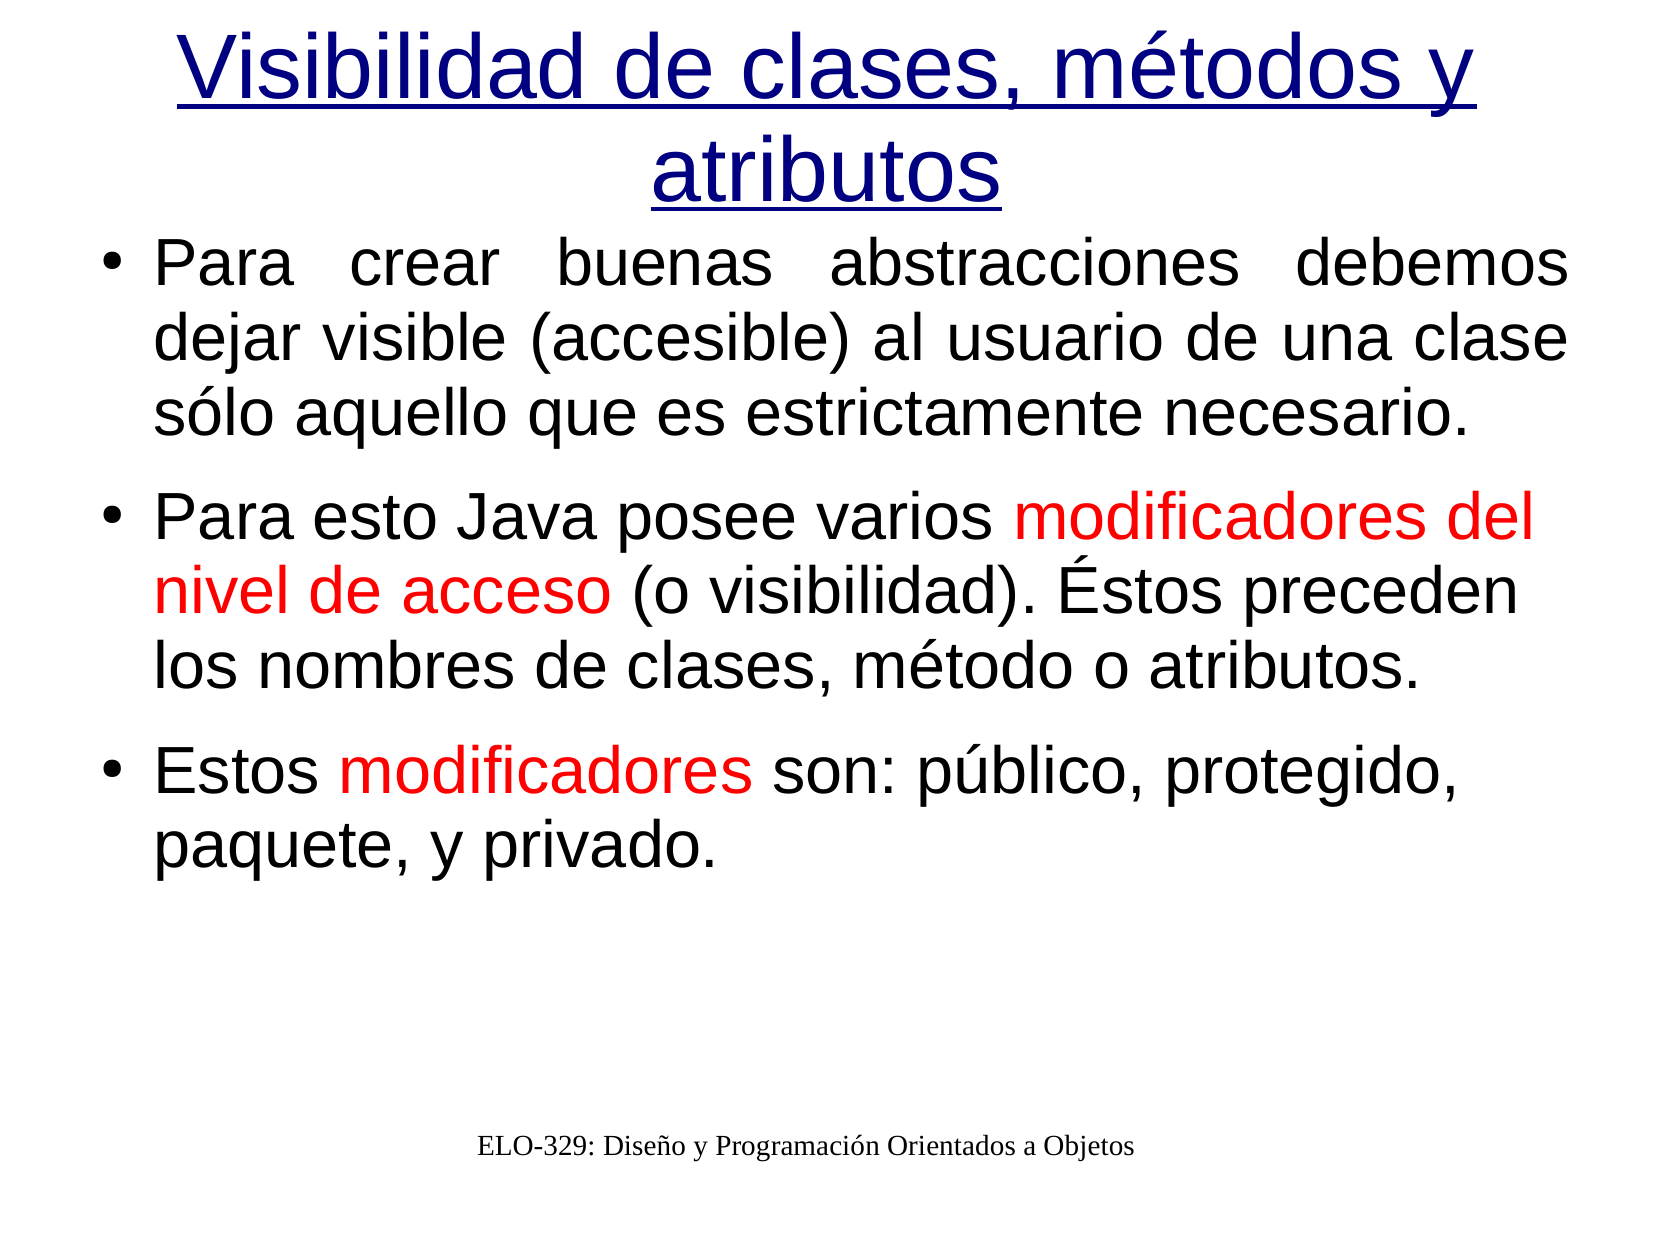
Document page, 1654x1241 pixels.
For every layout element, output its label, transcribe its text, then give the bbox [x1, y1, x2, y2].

title Visibilidad de clases, métodos y atributos [82, 4, 1571, 225]
list Para crear buenas abstracciones debemos dejar visible (accesible) al usuario de una clase sólo aquello que es estrictamente necesario. Para esto Java posee varios modificadores del nivel de acceso (o visibilidad). Éstos preceden los nombres de clases, método o atributos. Estos modificadores son: público, protegido, paquete, y privado. [82, 225, 1571, 1044]
